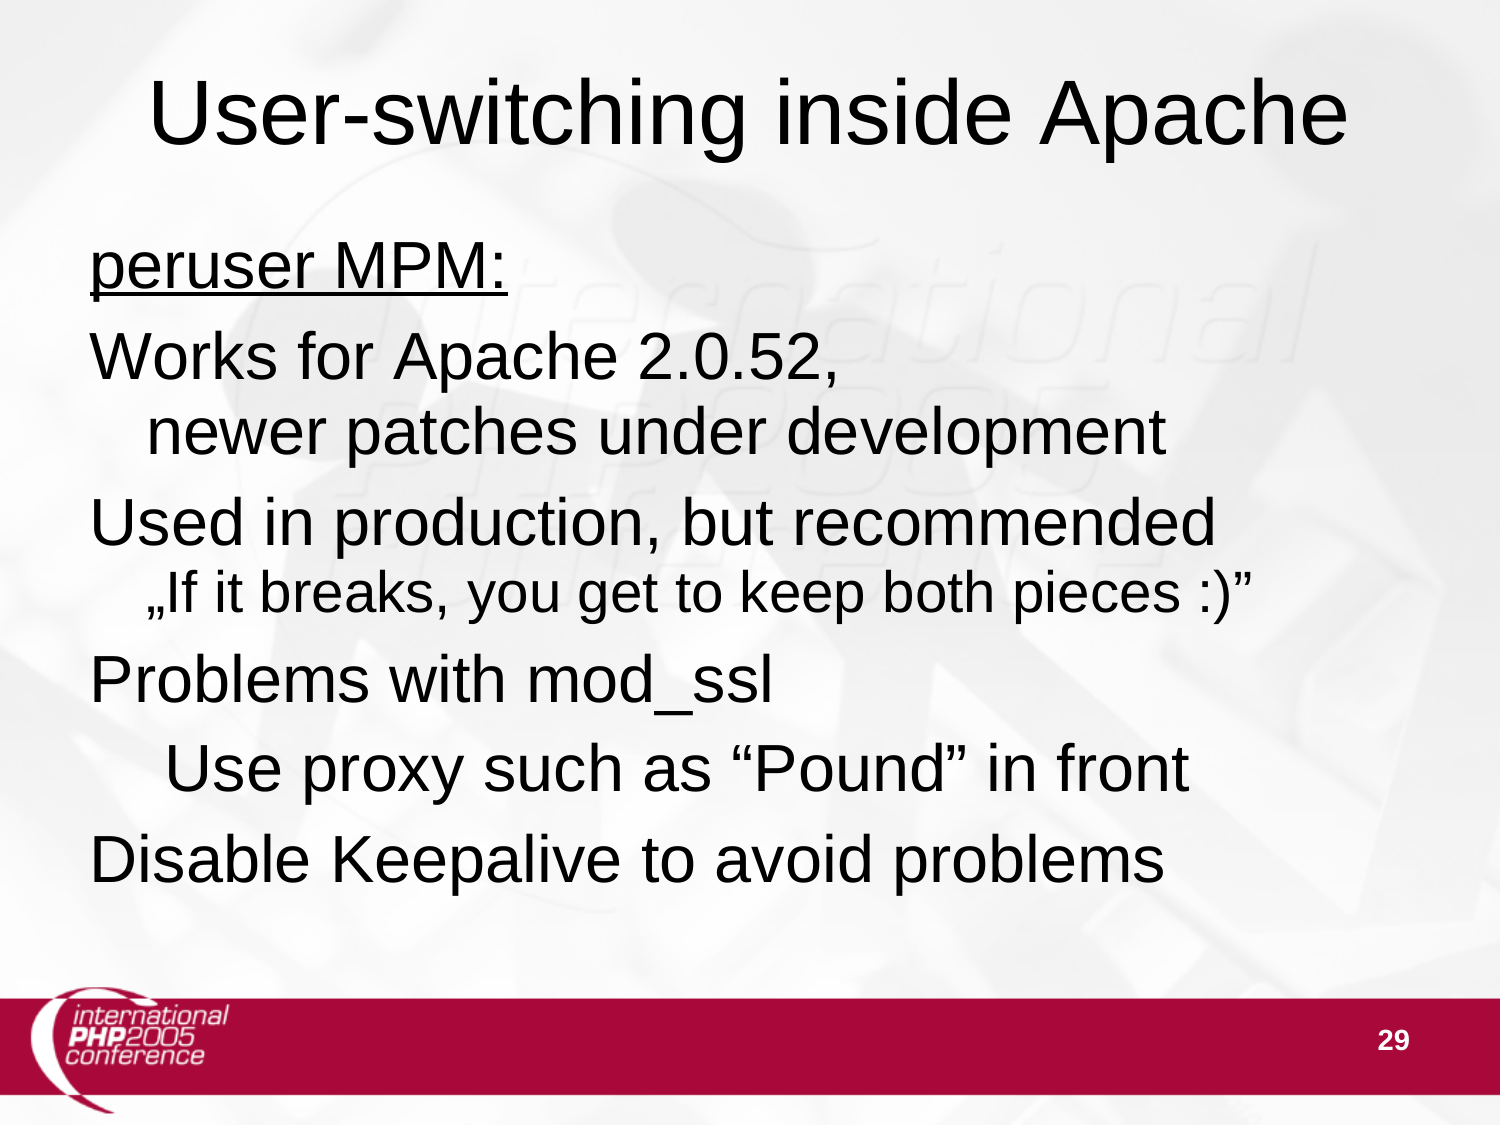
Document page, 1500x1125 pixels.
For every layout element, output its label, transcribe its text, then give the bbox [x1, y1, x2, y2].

list peruser MPM: Works for Apache 2.0.52, newer patches under development Used in production, but recommended „If it breaks, you get to keep both pieces :)” Problems with mod_ssl Use proxy such as “Pound” in front Disable Keepalive to avoid problems [75, 220, 1426, 977]
title User-switching inside Apache [75, 18, 1426, 207]
picture [0, 0, 1500, 1125]
